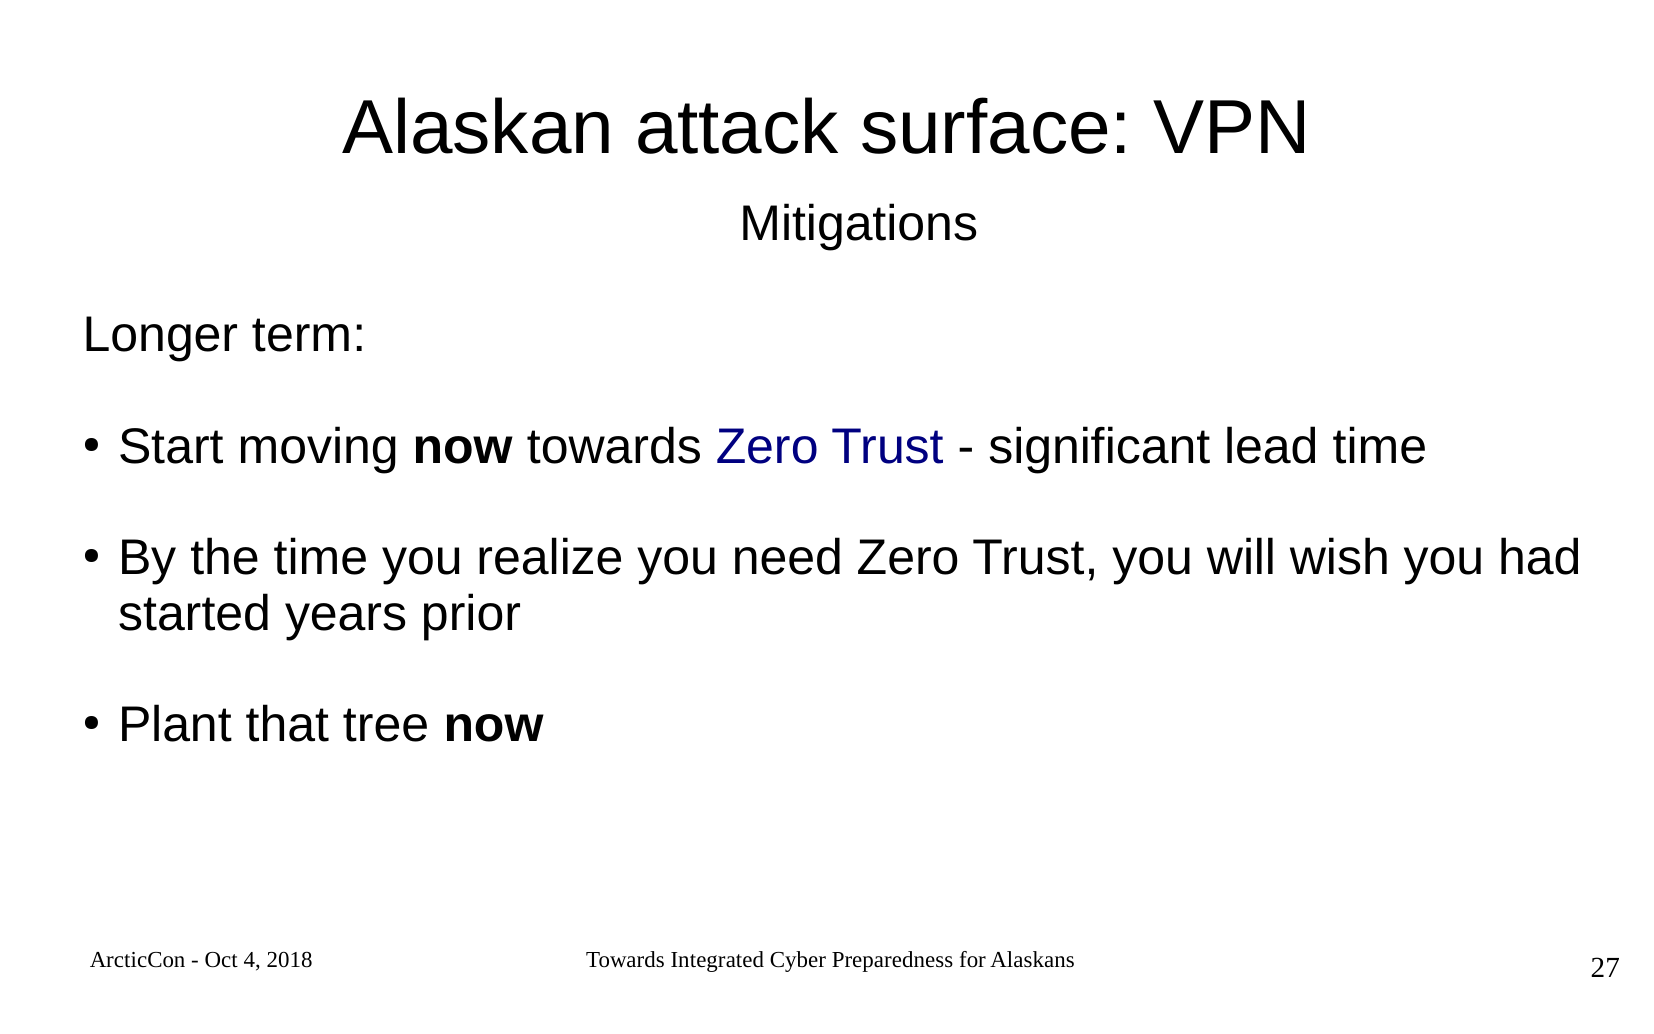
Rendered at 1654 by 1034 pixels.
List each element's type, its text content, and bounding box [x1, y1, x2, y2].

subtitle Mitigations Longer term: Start moving now towards Zero Trust - significant lead time By the time you realize you need Zero Trust, you will wish you had started years prior Plant that tree now [82, 195, 1636, 986]
text_box <number> [1560, 951, 1621, 1023]
title Alaskan attack surface: VPN [82, 41, 1571, 195]
